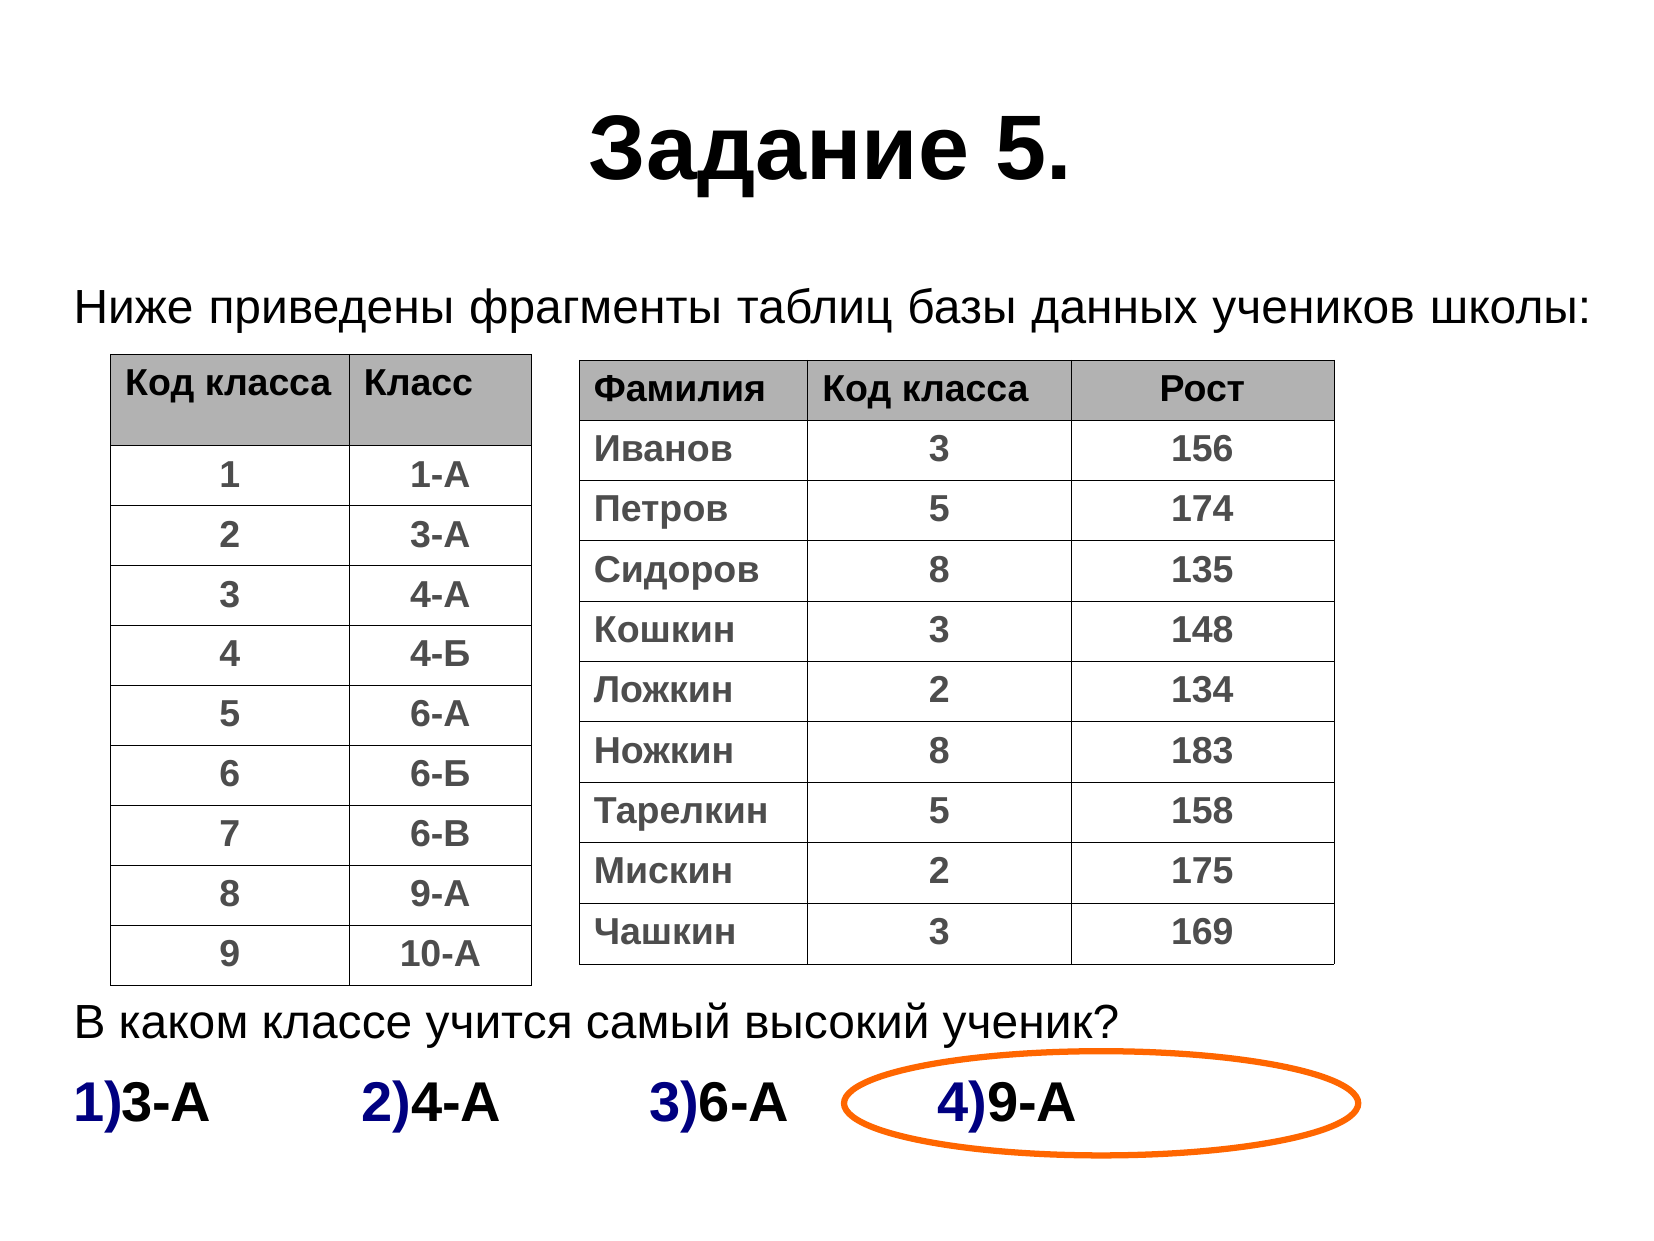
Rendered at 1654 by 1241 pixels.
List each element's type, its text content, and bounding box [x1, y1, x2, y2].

table_cell 7 [111, 806, 349, 865]
table_cell 2 [808, 662, 1071, 721]
table_cell Мискин [580, 843, 807, 903]
table_cell 9-А [350, 866, 531, 925]
table_cell 6-В [350, 806, 531, 865]
table_header Фамилия [580, 361, 807, 420]
table_header Класс [350, 355, 531, 445]
table_cell 1-А [350, 446, 531, 505]
table_cell Ложкин [580, 662, 807, 721]
title Задание 5. [82, 68, 1571, 268]
table_header Код класса [111, 355, 349, 445]
table_cell 2 [808, 843, 1071, 903]
table_cell 148 [1072, 602, 1334, 661]
table_header Код класса [808, 361, 1071, 420]
table_cell 6-А [350, 686, 531, 745]
table_cell 2 [111, 506, 349, 565]
table_cell 3 [808, 602, 1071, 661]
table_cell 10-А [350, 926, 531, 985]
table_cell 1 [111, 446, 349, 505]
list Ниже приведены фрагменты таблиц базы данных учеников школы: В каком классе учится самый высокий ученик? 3-А 2)4-А 3)6-А 4)9-А [58, 268, 1609, 1194]
table_cell 5 [111, 686, 349, 745]
table_cell 5 [808, 783, 1071, 842]
table_cell Иванов [580, 421, 807, 480]
table_cell Тарелкин [580, 783, 807, 842]
table_cell 175 [1072, 843, 1334, 903]
table_cell 8 [808, 541, 1071, 601]
table_cell 174 [1072, 481, 1334, 540]
table_cell 5 [808, 481, 1071, 540]
table_cell 9 [111, 926, 349, 985]
table_cell 135 [1072, 541, 1334, 601]
table_cell 6 [111, 746, 349, 805]
table_cell Чашкин [580, 904, 807, 964]
table_cell 3-А [350, 506, 531, 565]
table_cell 8 [808, 722, 1071, 782]
table_cell 134 [1072, 662, 1334, 721]
table_cell 3 [111, 566, 349, 625]
table_cell 6-Б [350, 746, 531, 805]
table_cell Кошкин [580, 602, 807, 661]
table_cell 3 [808, 421, 1071, 480]
table_cell 3 [808, 904, 1071, 964]
table_cell 4-А [350, 566, 531, 625]
table_cell 169 [1072, 904, 1334, 964]
table_cell 8 [111, 866, 349, 925]
table_cell 156 [1072, 421, 1334, 480]
table_cell 4-Б [350, 626, 531, 685]
table_cell 4 [111, 626, 349, 685]
table_cell Ножкин [580, 722, 807, 782]
table_cell Петров [580, 481, 807, 540]
table_cell 183 [1072, 722, 1334, 782]
table_cell Сидоров [580, 541, 807, 601]
table_header Рост [1072, 361, 1334, 420]
table_cell 158 [1072, 783, 1334, 842]
